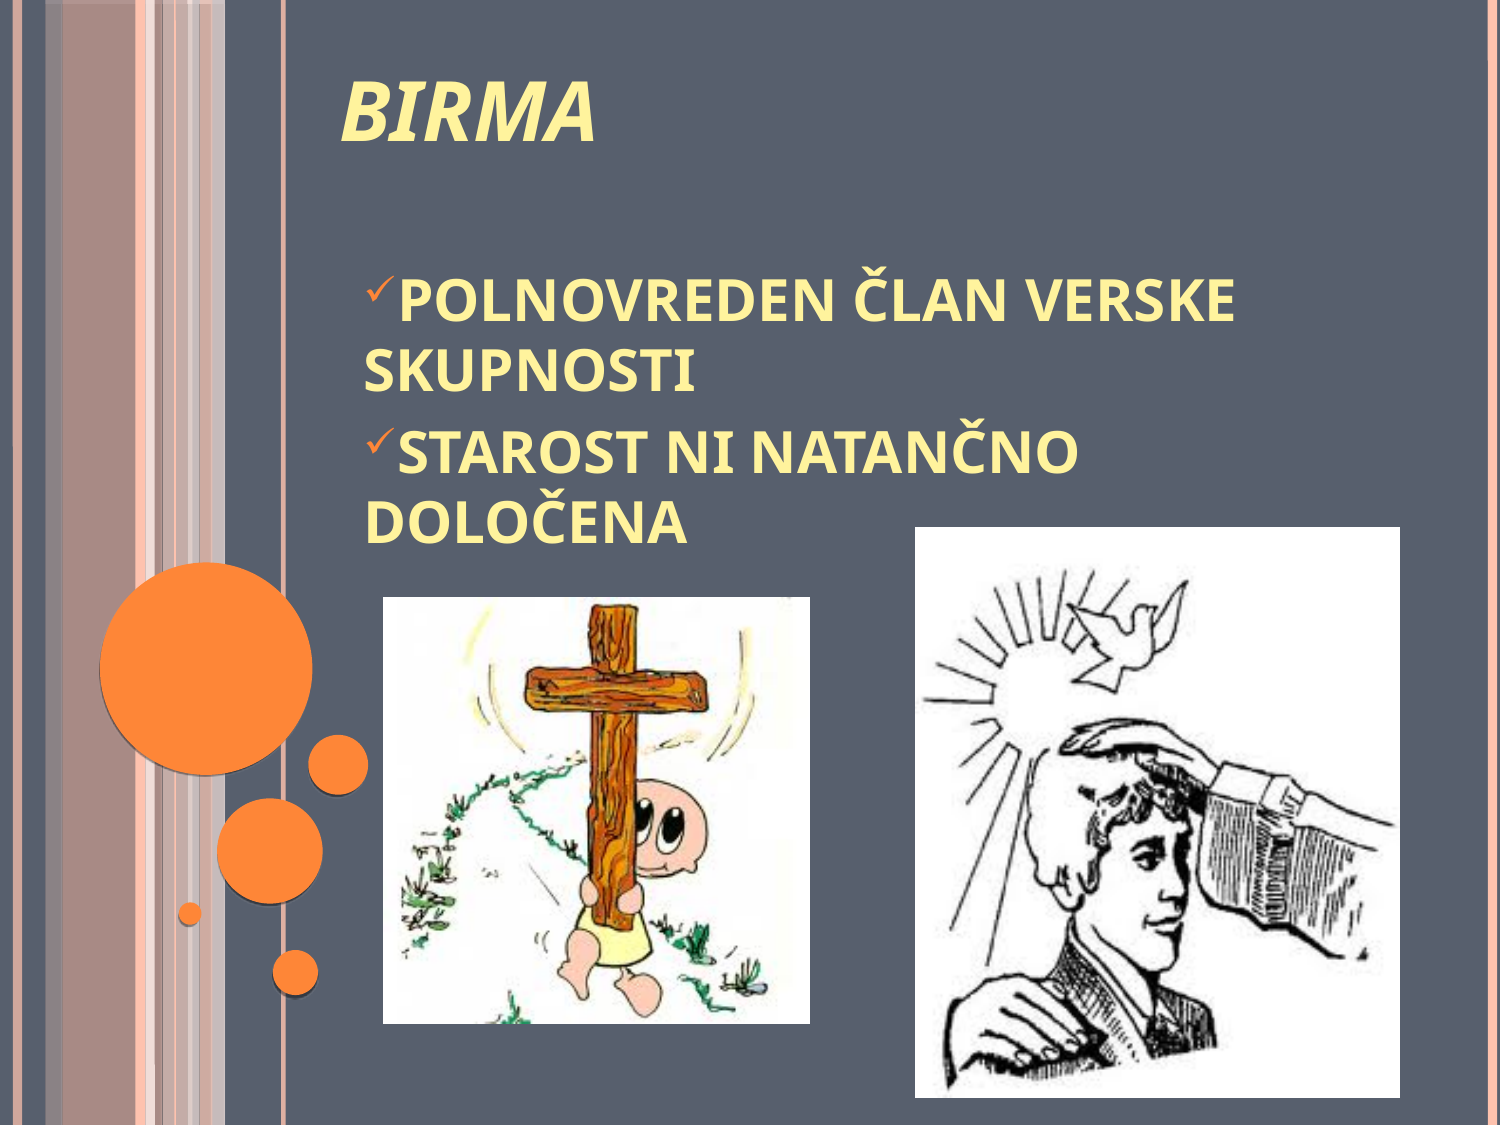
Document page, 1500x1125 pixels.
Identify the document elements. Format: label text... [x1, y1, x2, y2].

list POLNOVREDEN ČLAN VERSKE SKUPNOSTI STAROST NI NATANČNO DOLOČENA [348, 255, 1432, 1047]
title BIRMA [324, 42, 1385, 166]
picture [915, 527, 1400, 1098]
picture [383, 597, 810, 1024]
